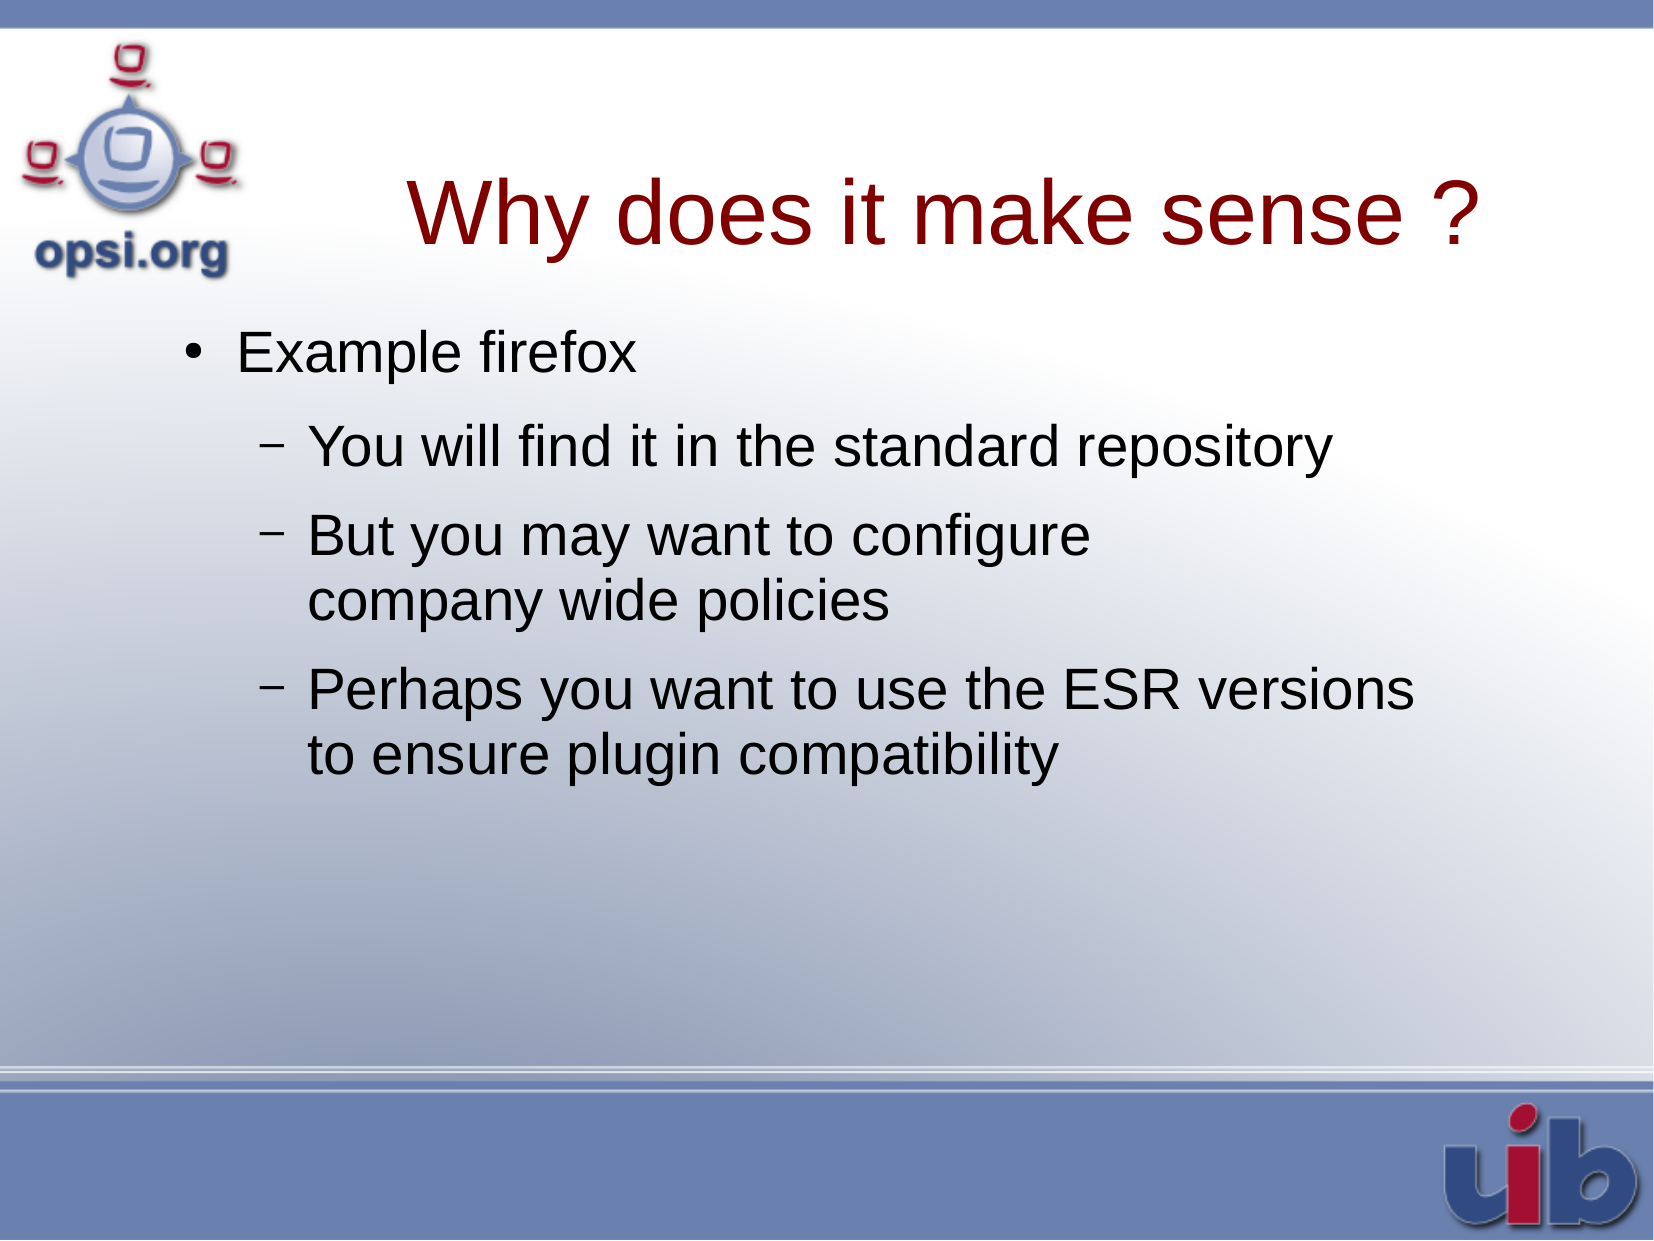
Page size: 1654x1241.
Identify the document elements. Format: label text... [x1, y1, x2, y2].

list Example firefox You will find it in the standard repository But you may want to configure company wide policies Perhaps you want to use the ESR versions to ensure plugin compatibility [165, 319, 1648, 1034]
picture [0, 0, 1654, 1241]
title Why does it make sense ? [236, 147, 1654, 278]
